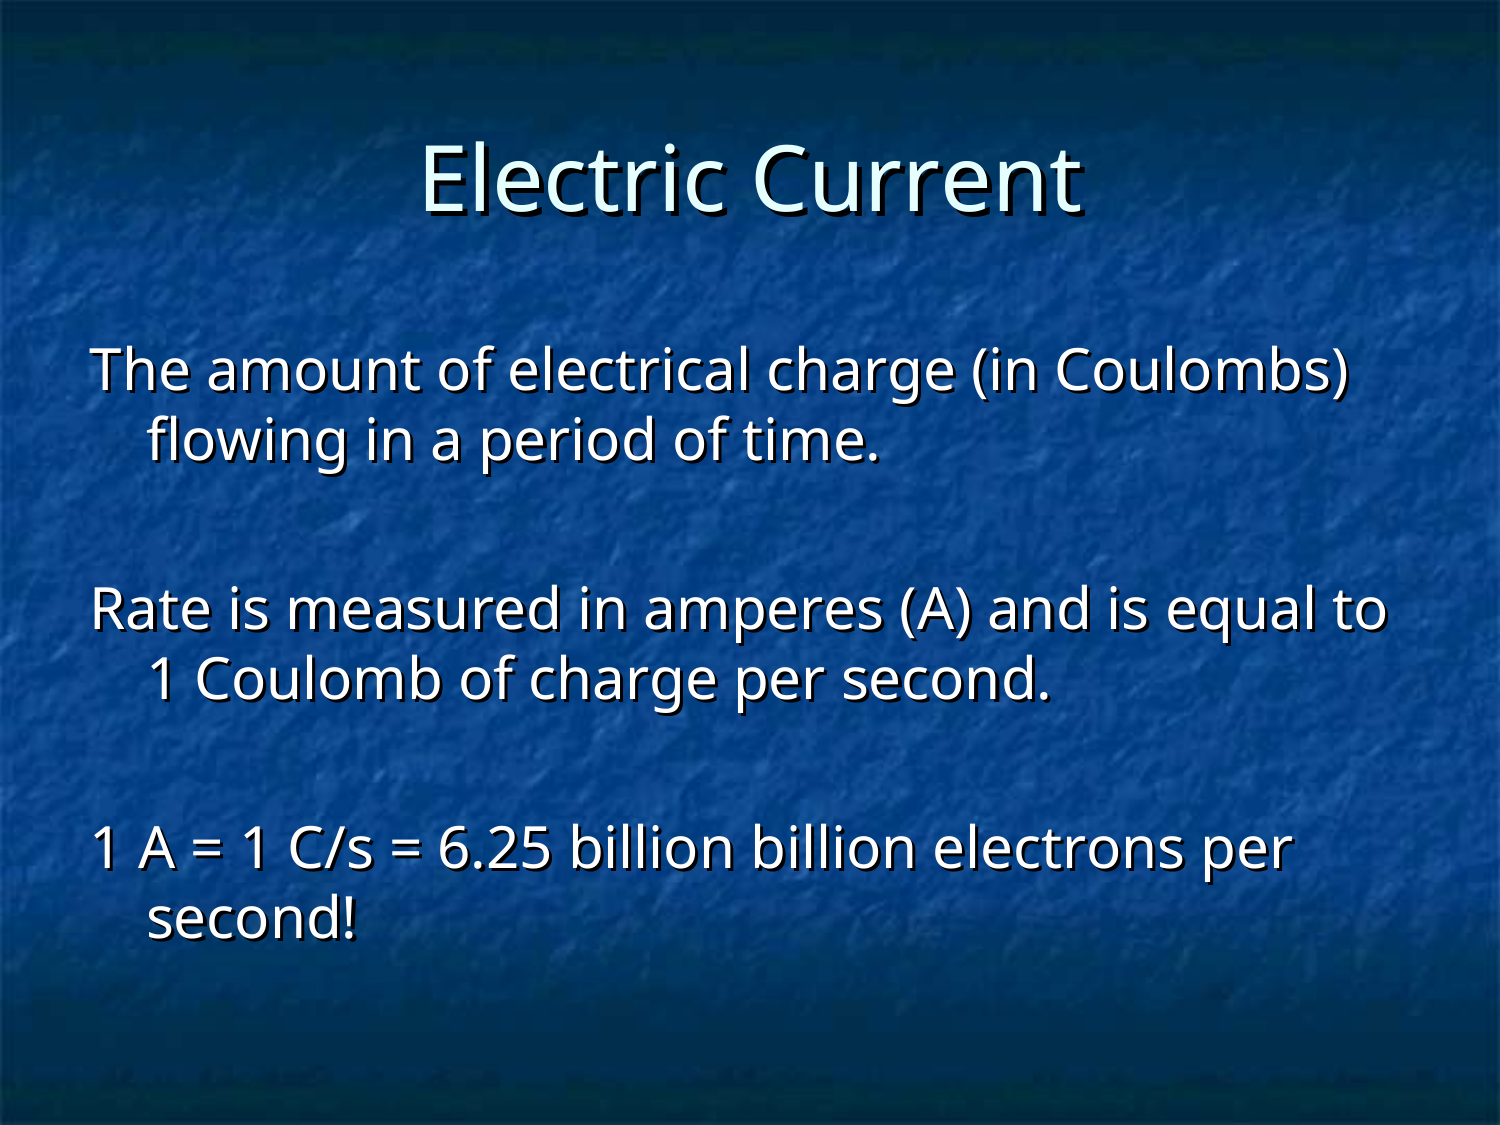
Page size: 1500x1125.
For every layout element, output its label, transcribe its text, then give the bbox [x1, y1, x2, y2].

picture [0, 0, 1500, 1125]
list The amount of electrical charge (in Coulombs) flowing in a period of time. Rate is measured in amperes (A) and is equal to 1 Coulomb of charge per second. 1 A = 1 C/s = 6.25 billion billion electrons per second! [75, 324, 1426, 1000]
title Electric Current [75, 62, 1426, 288]
